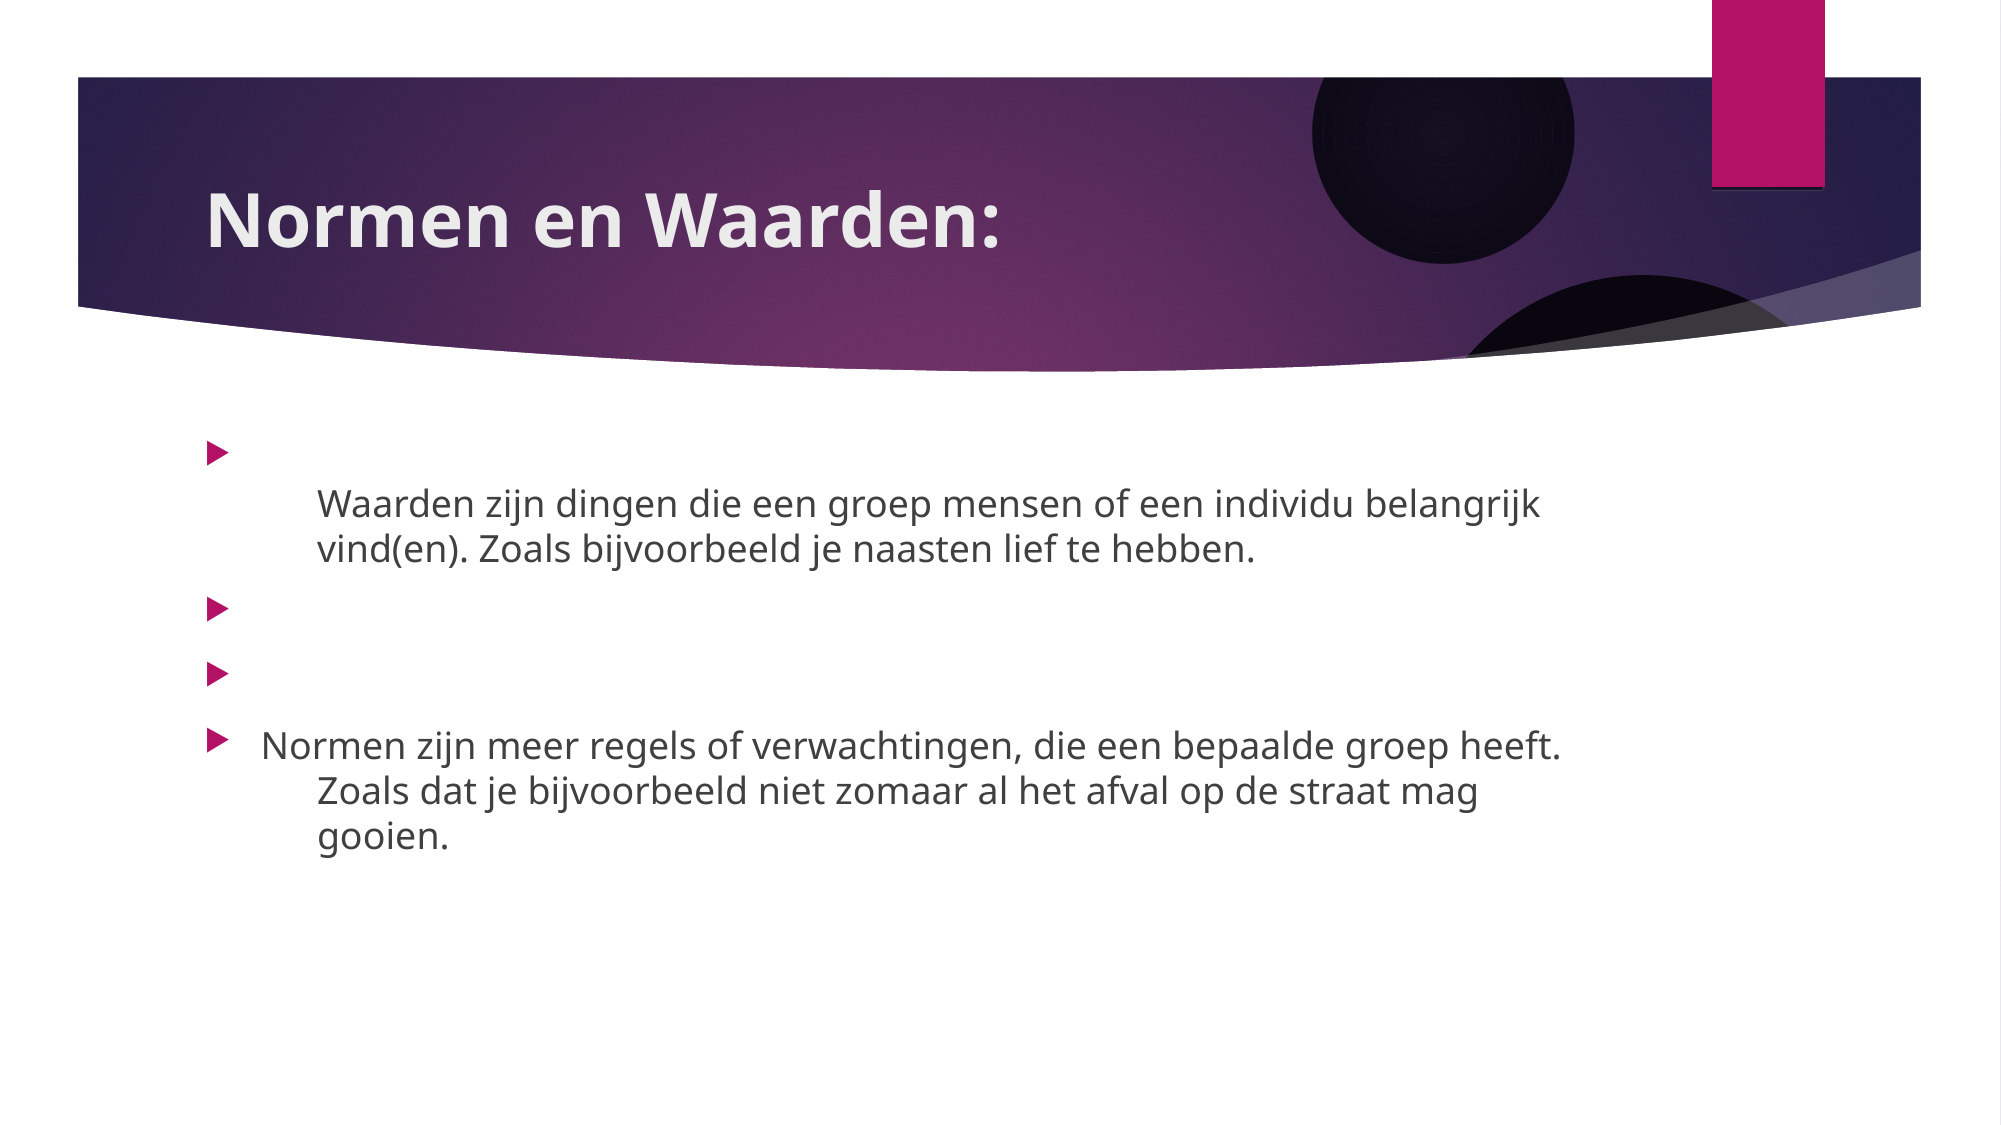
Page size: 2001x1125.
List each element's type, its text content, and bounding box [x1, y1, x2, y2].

title Normen en Waarden: [189, 159, 1627, 276]
list Waarden zijn dingen die een groep mensen of een individu belangrijk vind(en). Zoals bijvoorbeeld je naasten lief te hebben. Normen zijn meer regels of verwachtingen, die een bepaalde groep heeft. Zoals dat je bijvoorbeeld niet zomaar al het afval op de straat mag gooien. [189, 427, 1638, 988]
